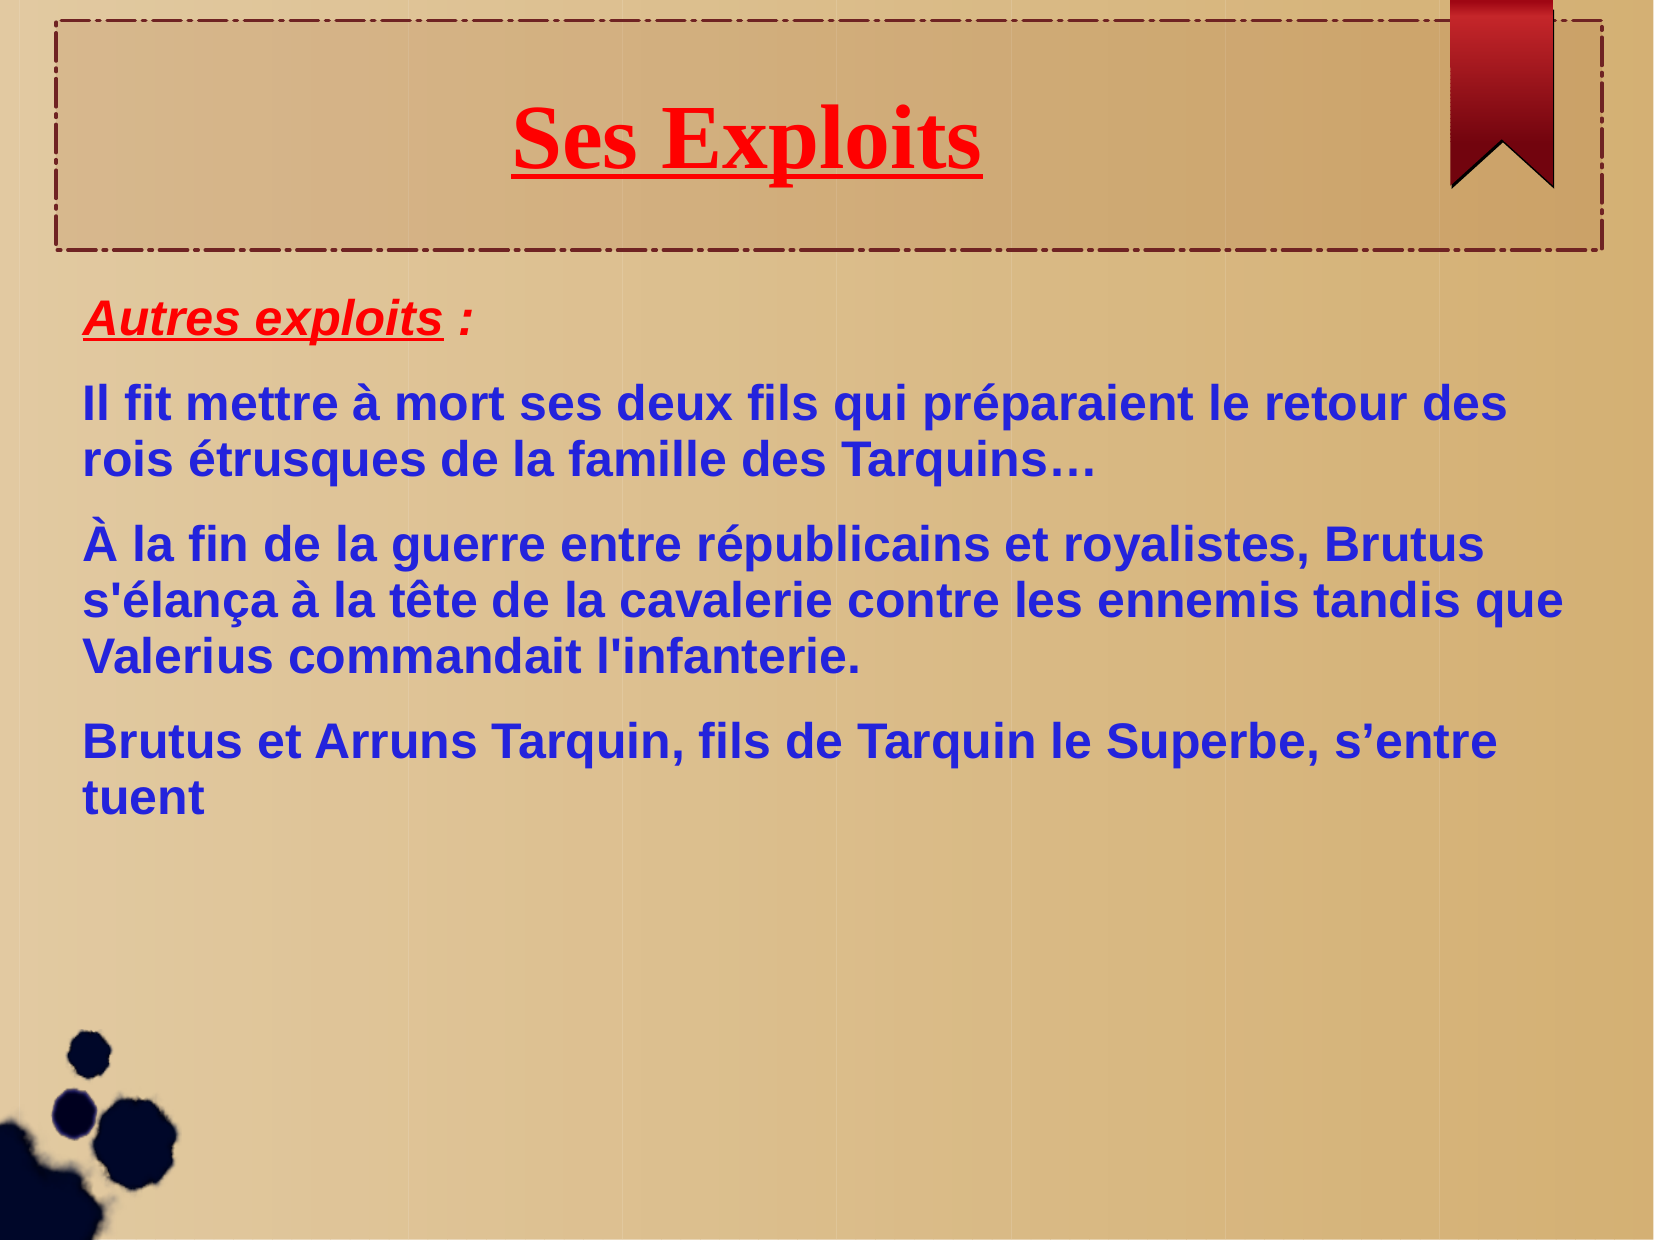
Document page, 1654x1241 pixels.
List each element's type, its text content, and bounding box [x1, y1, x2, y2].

list Autres exploits : Il fit mettre à mort ses deux fils qui préparaient le retour des rois étrusques de la famille des Tarquins… À la fin de la guerre entre républicains et royalistes, Brutus s'élança à la tête de la cavalerie contre les ennemis tandis que Valerius commandait l'infanterie. Brutus et Arruns Tarquin, fils de Tarquin le Superbe, s’entre tuent [82, 290, 1571, 1109]
title Ses Exploits [82, 47, 1412, 229]
